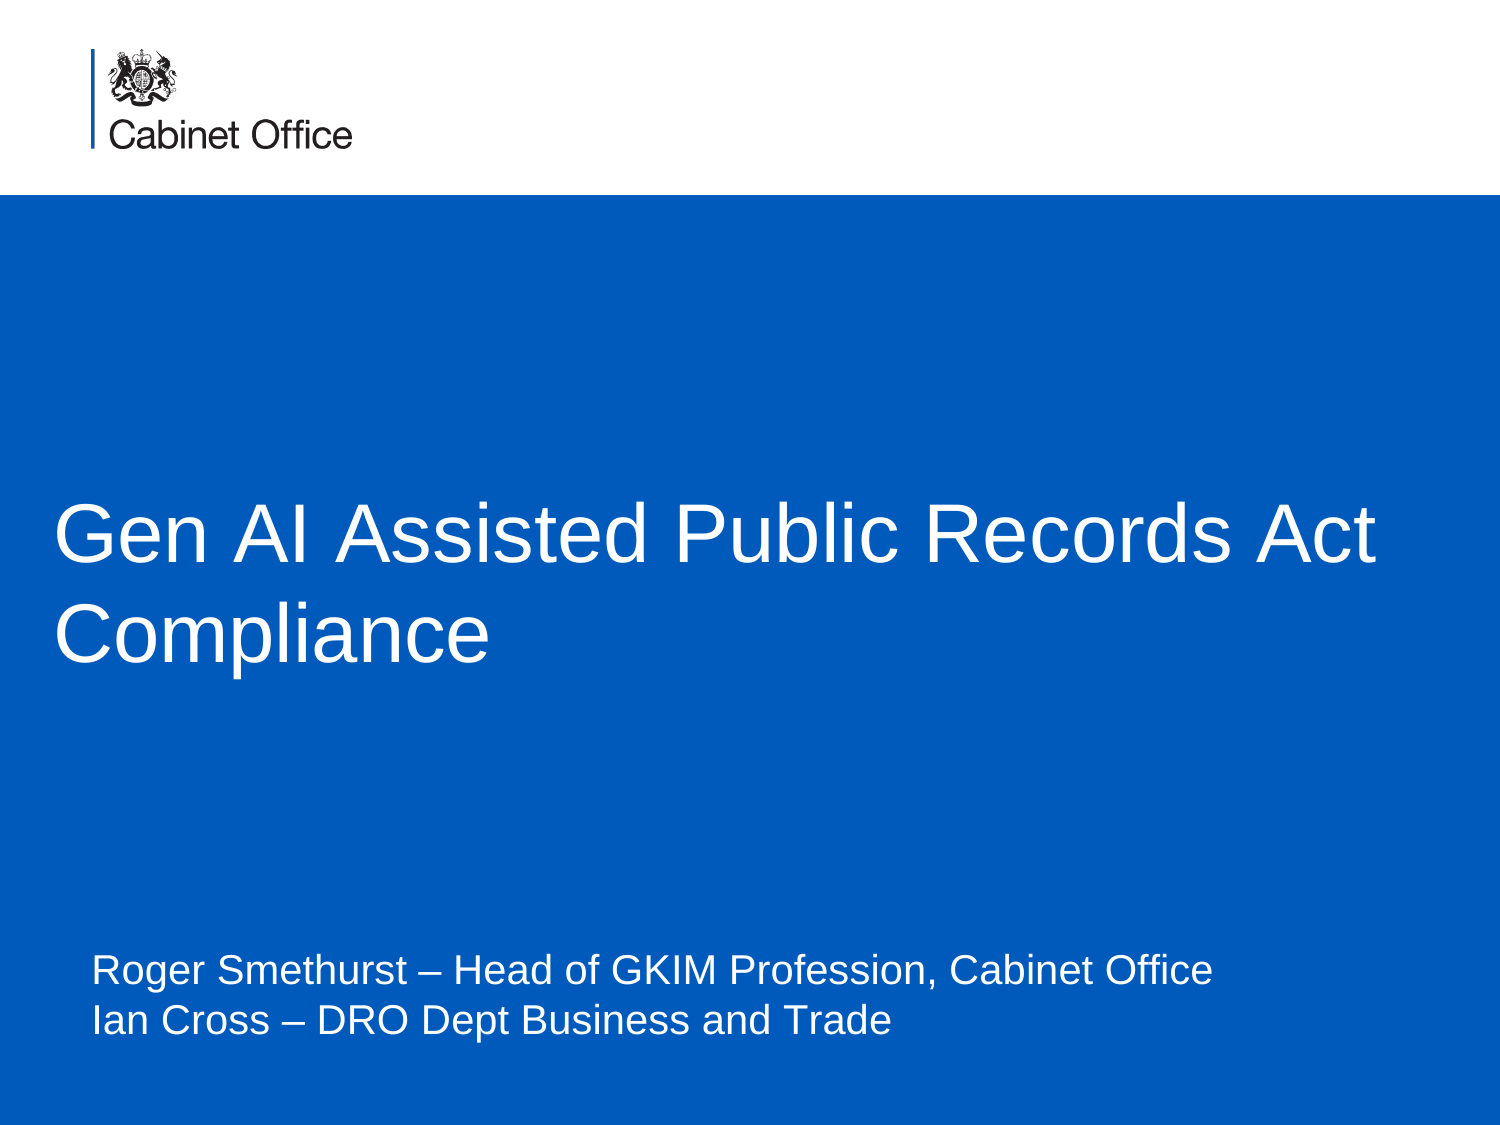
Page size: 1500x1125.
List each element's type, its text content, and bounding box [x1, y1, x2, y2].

subtitle Roger Smethurst – Head of GKIM Profession, Cabinet Office Ian Cross – DRO Dept Business and Trade [91, 893, 1344, 1044]
title Gen AI Assisted Public Records Act Compliance [53, 278, 1412, 692]
